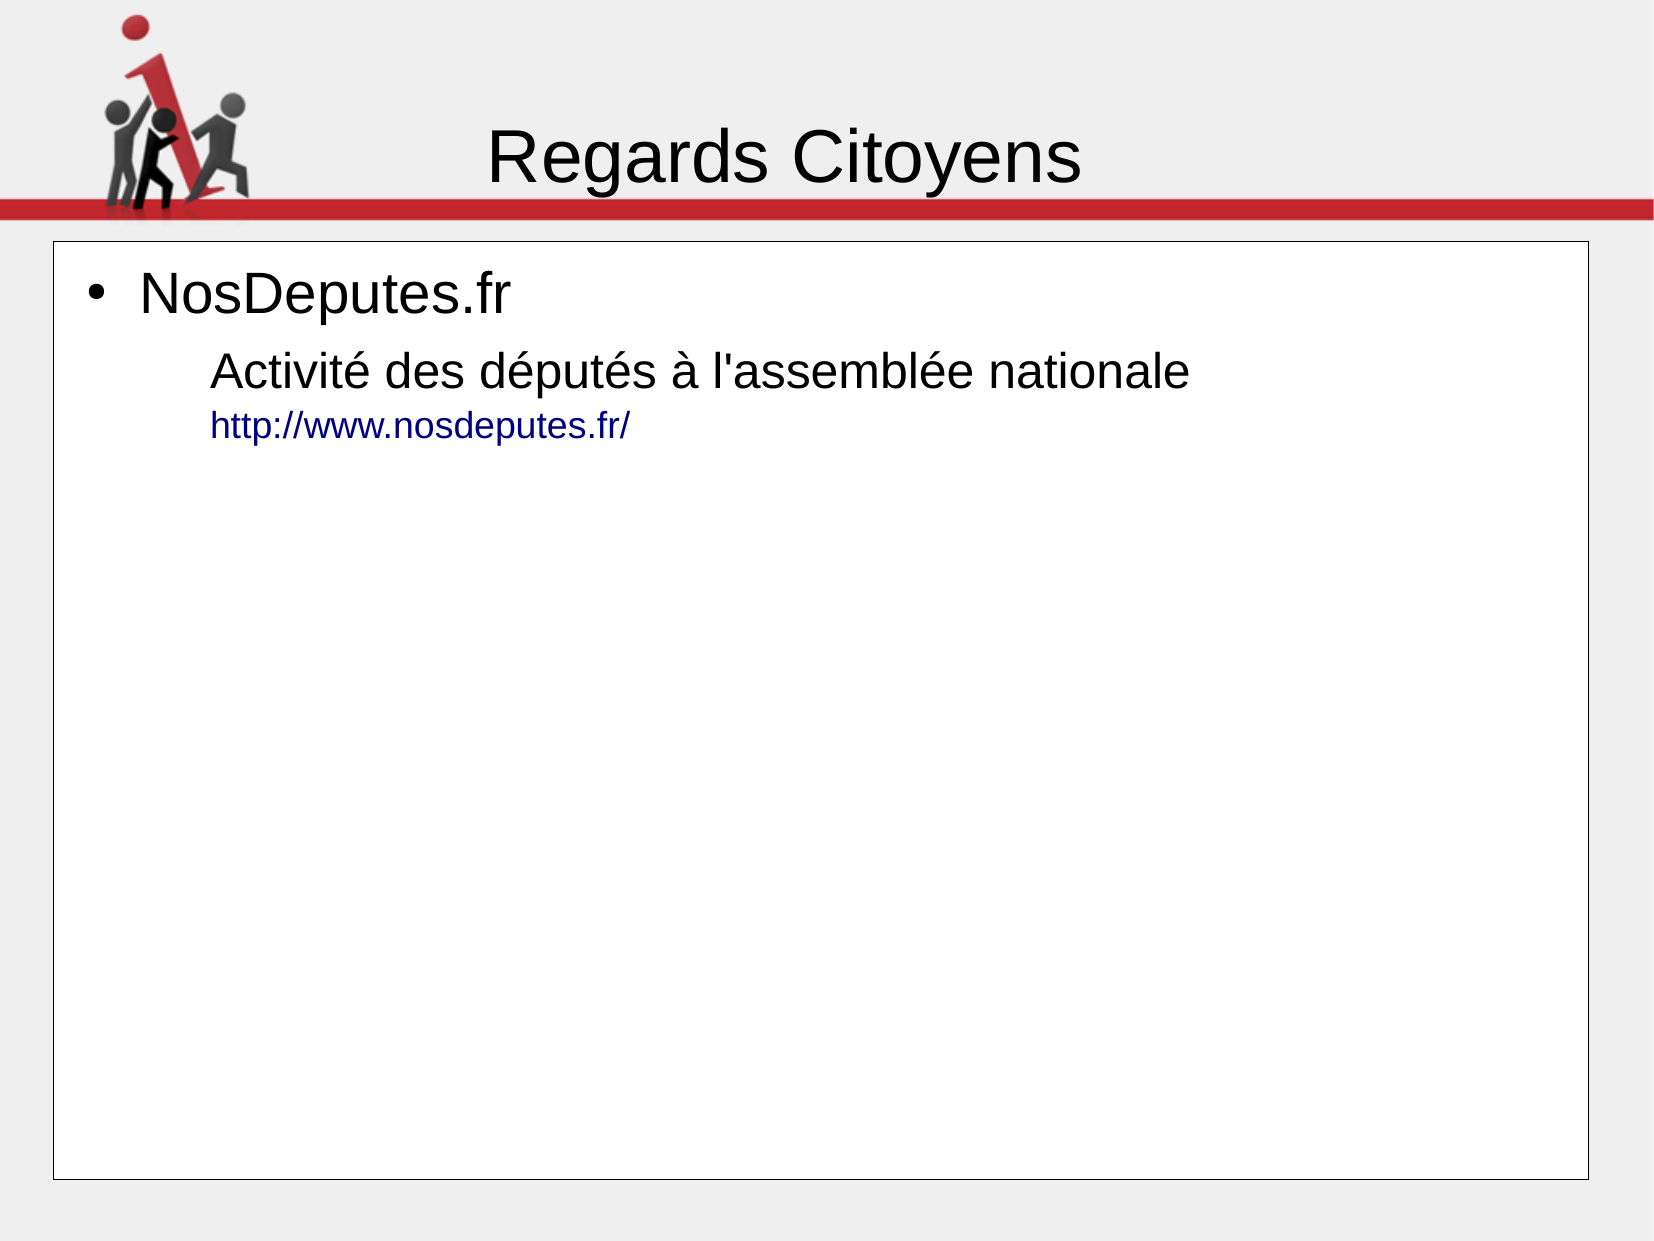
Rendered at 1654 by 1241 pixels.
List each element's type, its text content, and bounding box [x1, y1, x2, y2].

list NosDeputes.fr Activité des députés à l'assemblée nationale http://www.nosdeputes.fr/ [53, 241, 1589, 1180]
picture [0, 0, 1654, 1241]
text_box Regards Citoyens [472, 94, 1388, 237]
